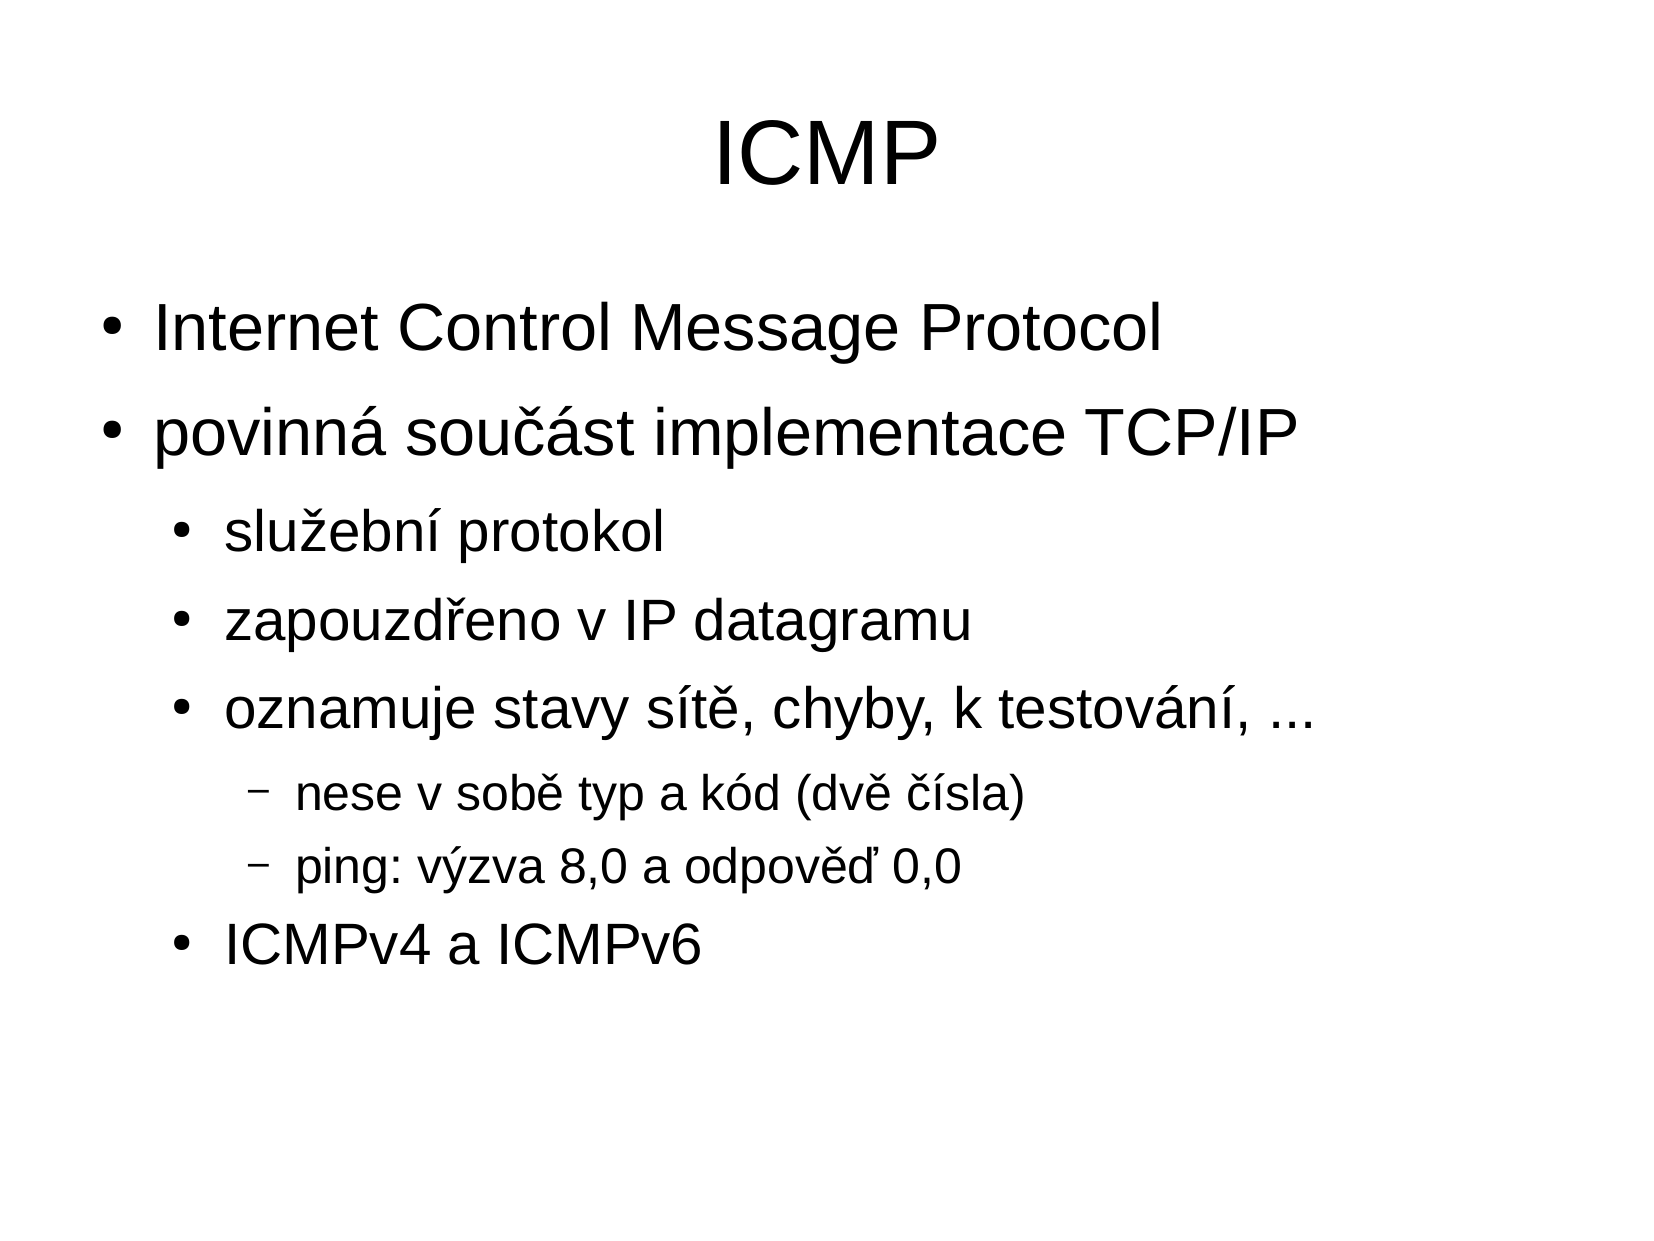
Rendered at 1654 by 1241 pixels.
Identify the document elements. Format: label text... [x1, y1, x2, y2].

title ICMP [82, 49, 1571, 257]
list Internet Control Message Protocol povinná součást implementace TCP/IP služební protokol zapouzdřeno v IP datagramu oznamuje stavy sítě, chyby, k testování, ... nese v sobě typ a kód (dvě čísla) ping: výzva 8,0 a odpověď 0,0 ICMPv4 a ICMPv6 [82, 290, 1571, 1109]
